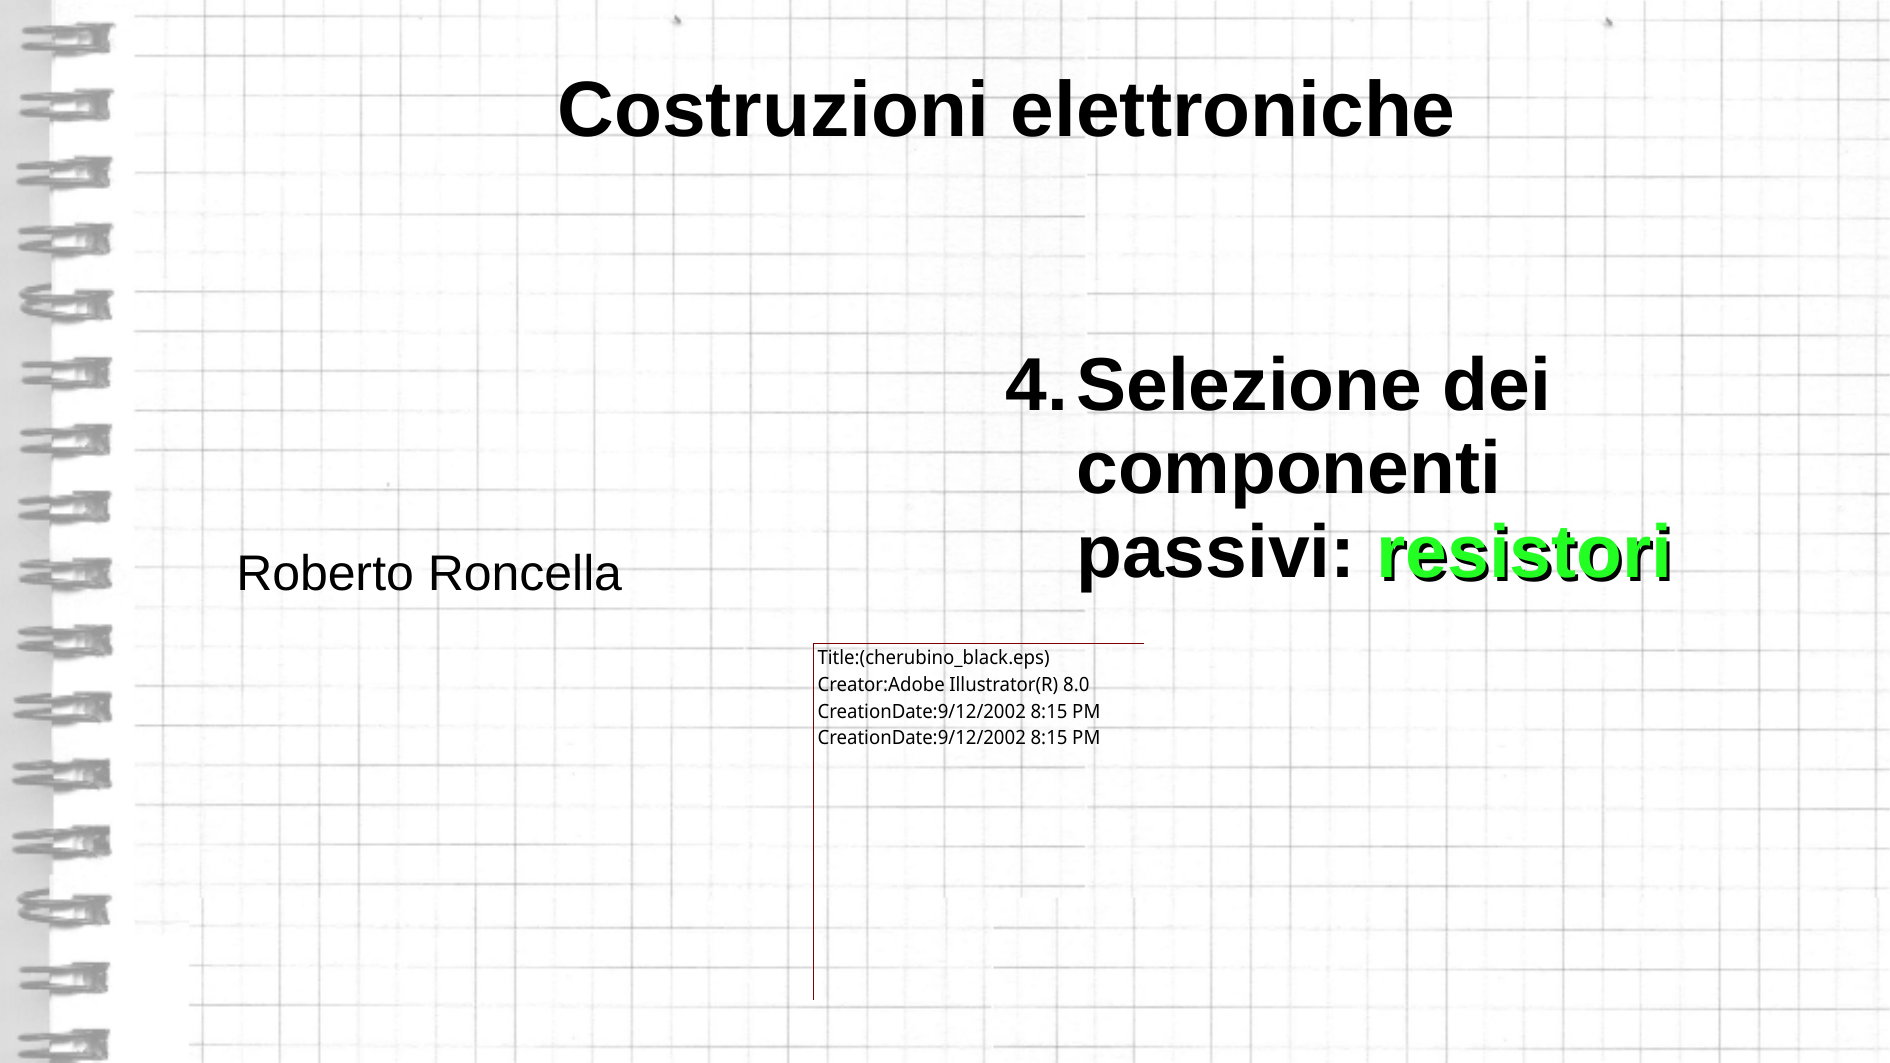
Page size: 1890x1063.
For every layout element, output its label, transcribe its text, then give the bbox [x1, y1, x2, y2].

picture [0, 0, 1890, 1063]
title Costruzioni elettroniche [124, 20, 1890, 198]
text_box Roberto Roncella [236, 214, 1890, 932]
text_box 4. Selezione dei componenti passivi: resistori [990, 334, 1808, 602]
